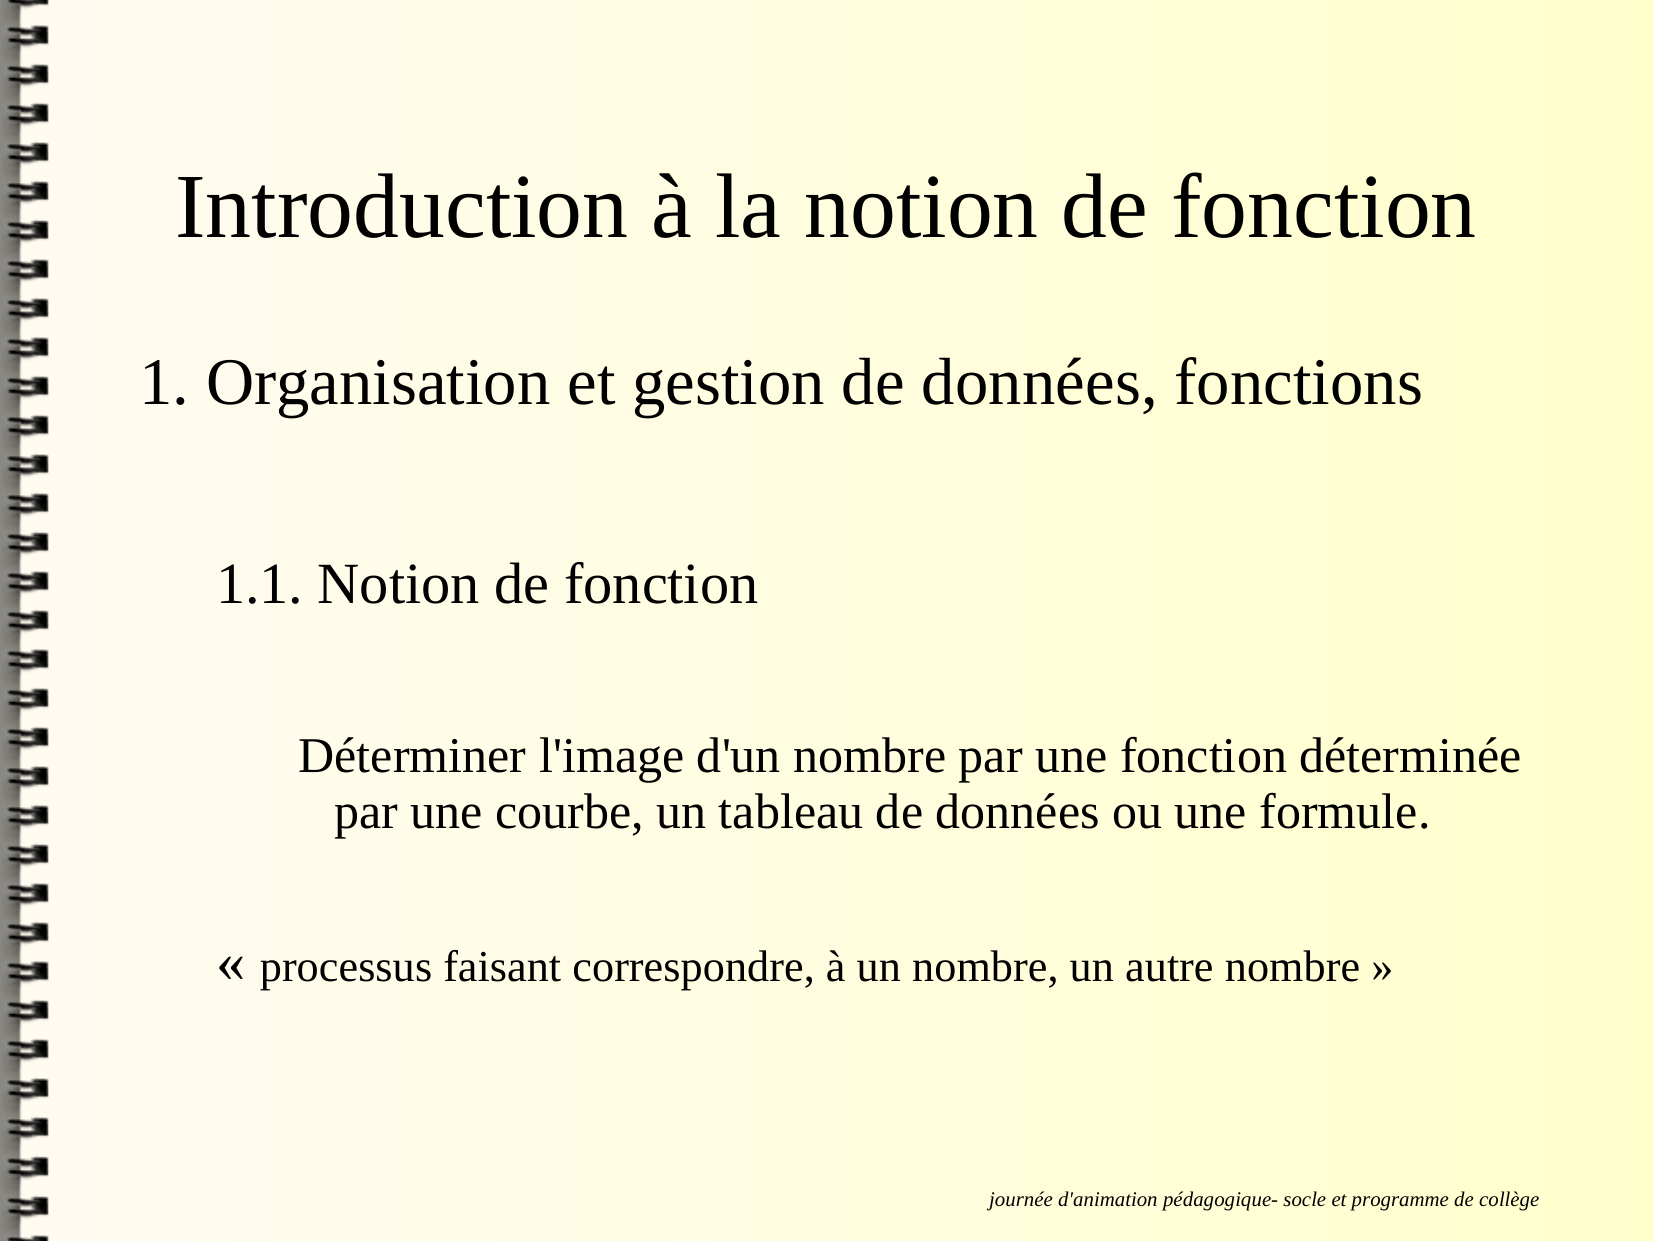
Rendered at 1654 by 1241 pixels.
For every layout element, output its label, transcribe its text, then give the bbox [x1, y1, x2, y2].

title Introduction à la notion de fonction [121, 102, 1534, 311]
list 1. Organisation et gestion de données, fonctions 1.1. Notion de fonction Déterminer l'image d'un nombre par une fonction déterminée par une courbe, un tableau de données ou une formule. « processus faisant correspondre, à un nombre, un autre nombre » [121, 344, 1534, 1146]
text_box journée d'animation pédagogique- socle et programme de collège [974, 1181, 1654, 1220]
picture [0, 0, 1654, 1241]
